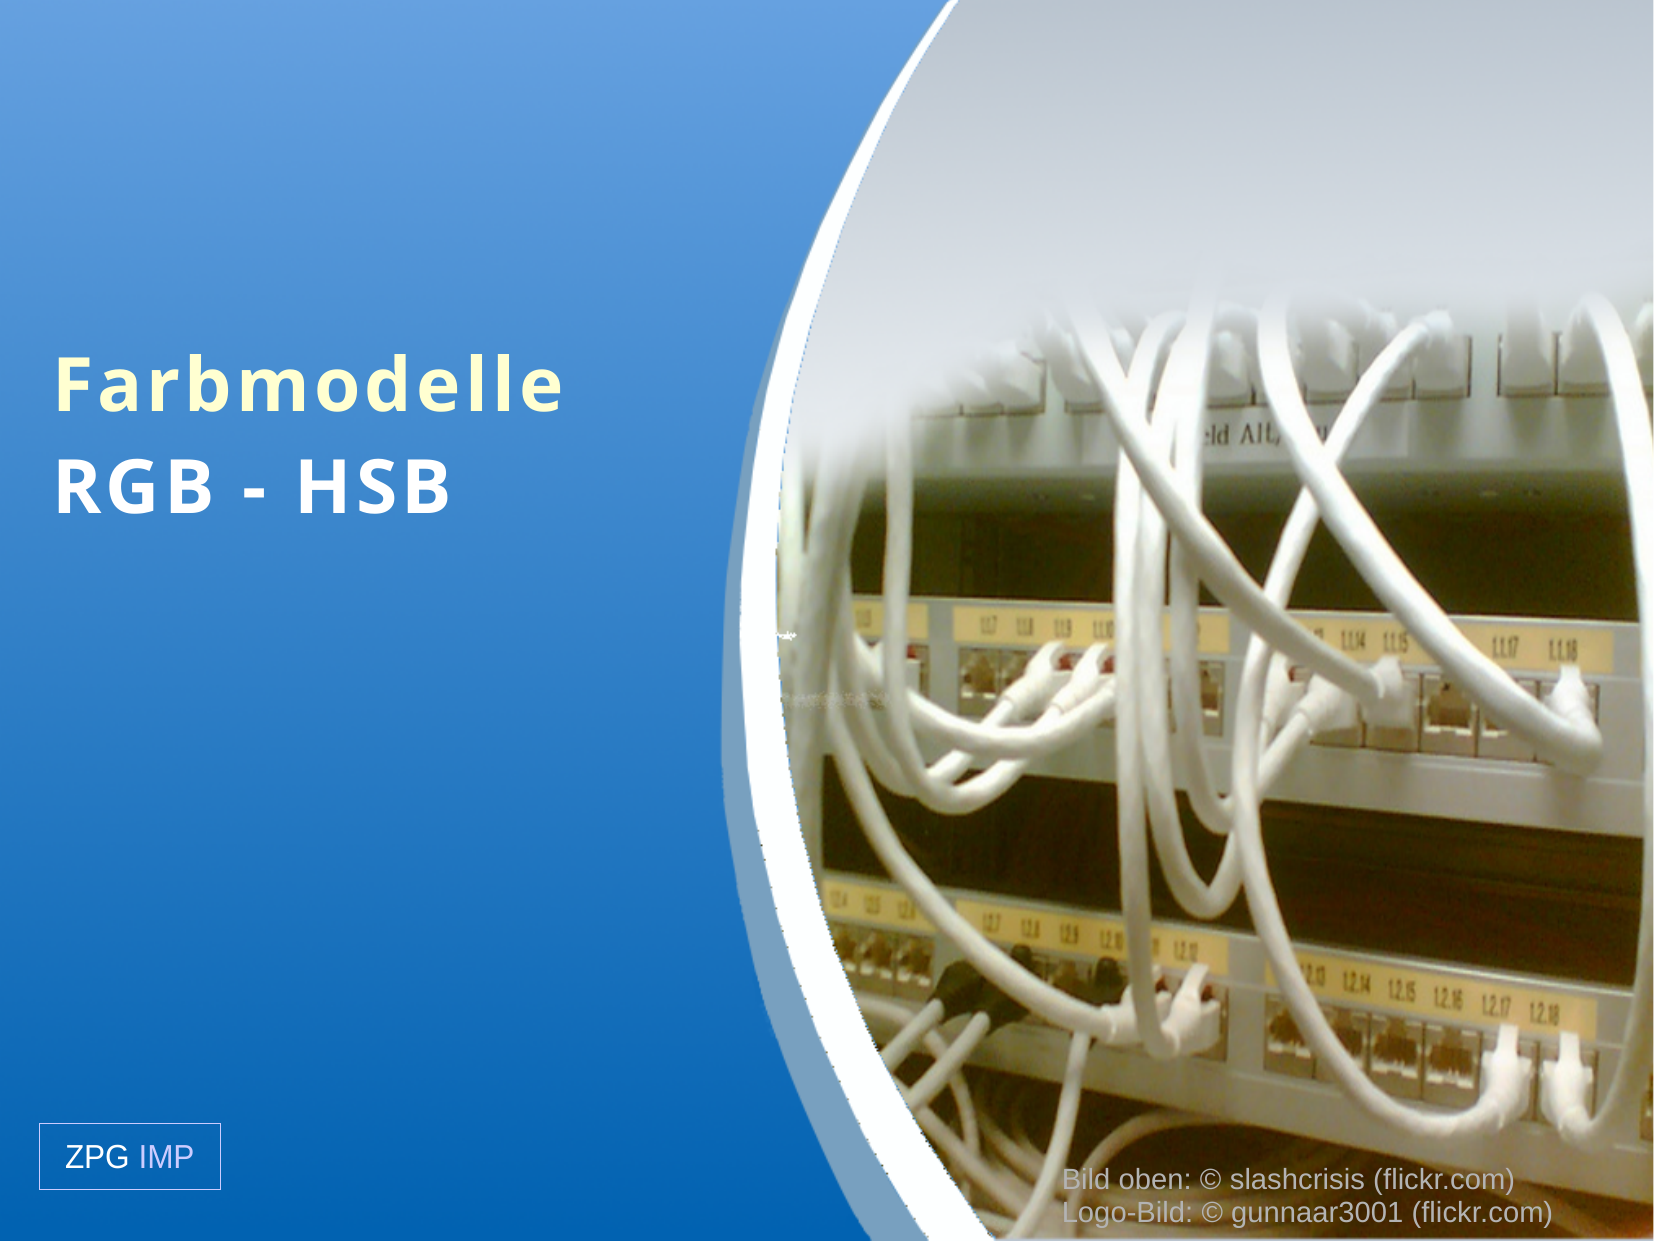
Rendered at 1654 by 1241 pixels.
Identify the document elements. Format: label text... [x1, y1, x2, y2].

text_box ZPG IMP [39, 1123, 221, 1190]
text_box Farbmodelle RGB - HSB [37, 323, 780, 610]
picture [0, 0, 1654, 1241]
text_box Bild oben: © slashcrisis (flickr.com) Logo-Bild: © gunnaar3001 (flickr.com) [1047, 1155, 1597, 1236]
